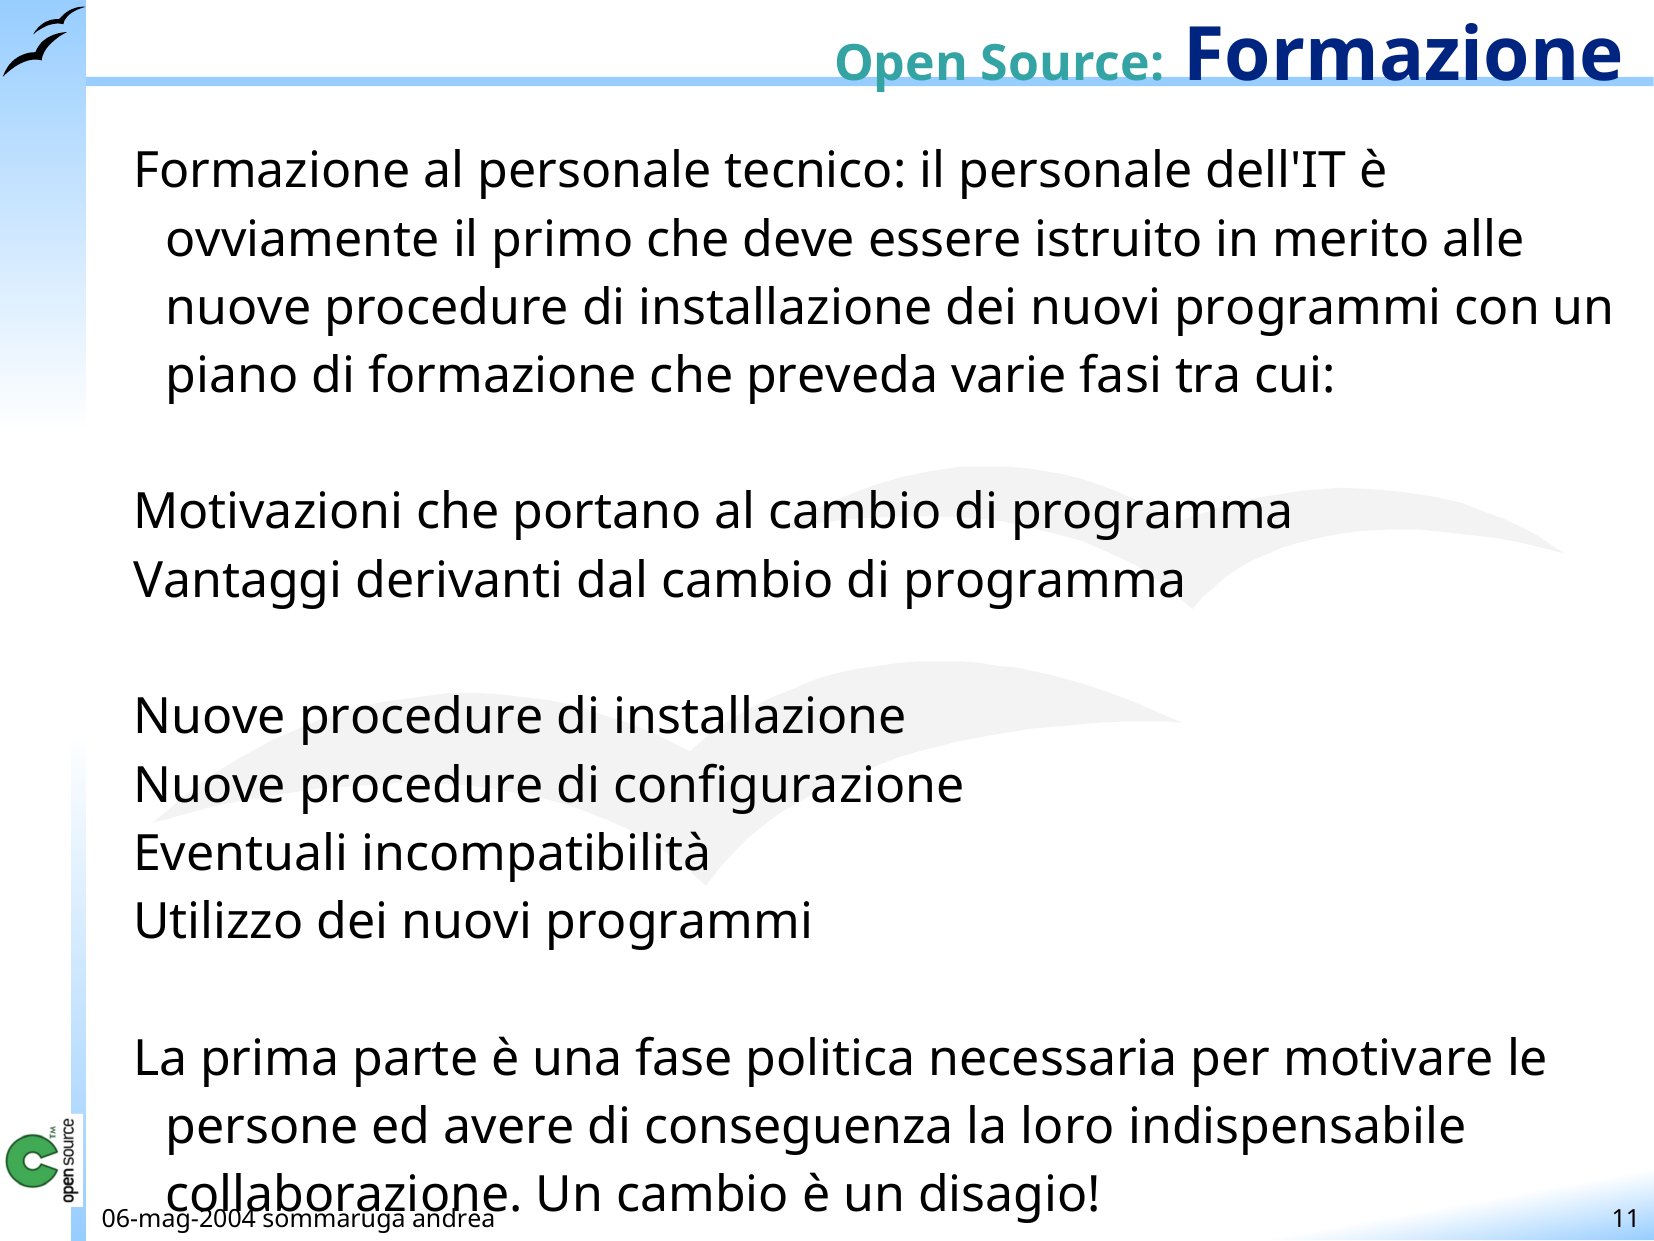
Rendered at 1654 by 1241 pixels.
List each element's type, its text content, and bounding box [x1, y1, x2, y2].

list Formazione al personale tecnico: il personale dell'IT è ovviamente il primo che deve essere istruito in merito alle nuove procedure di installazione dei nuovi programmi con un piano di formazione che preveda varie fasi tra cui: Motivazioni che portano al cambio di programma Vantaggi derivanti dal cambio di programma Nuove procedure di installazione Nuove procedure di configurazione Eventuali incompatibilità Utilizzo dei nuovi programmi La prima parte è una fase politica necessaria per motivare le persone ed avere di conseguenza la loro indispensabile collaborazione. Un cambio è un disagio! [85, 134, 1628, 1163]
title Open Source: Formazione [85, 0, 1654, 104]
picture [1, 1115, 83, 1207]
